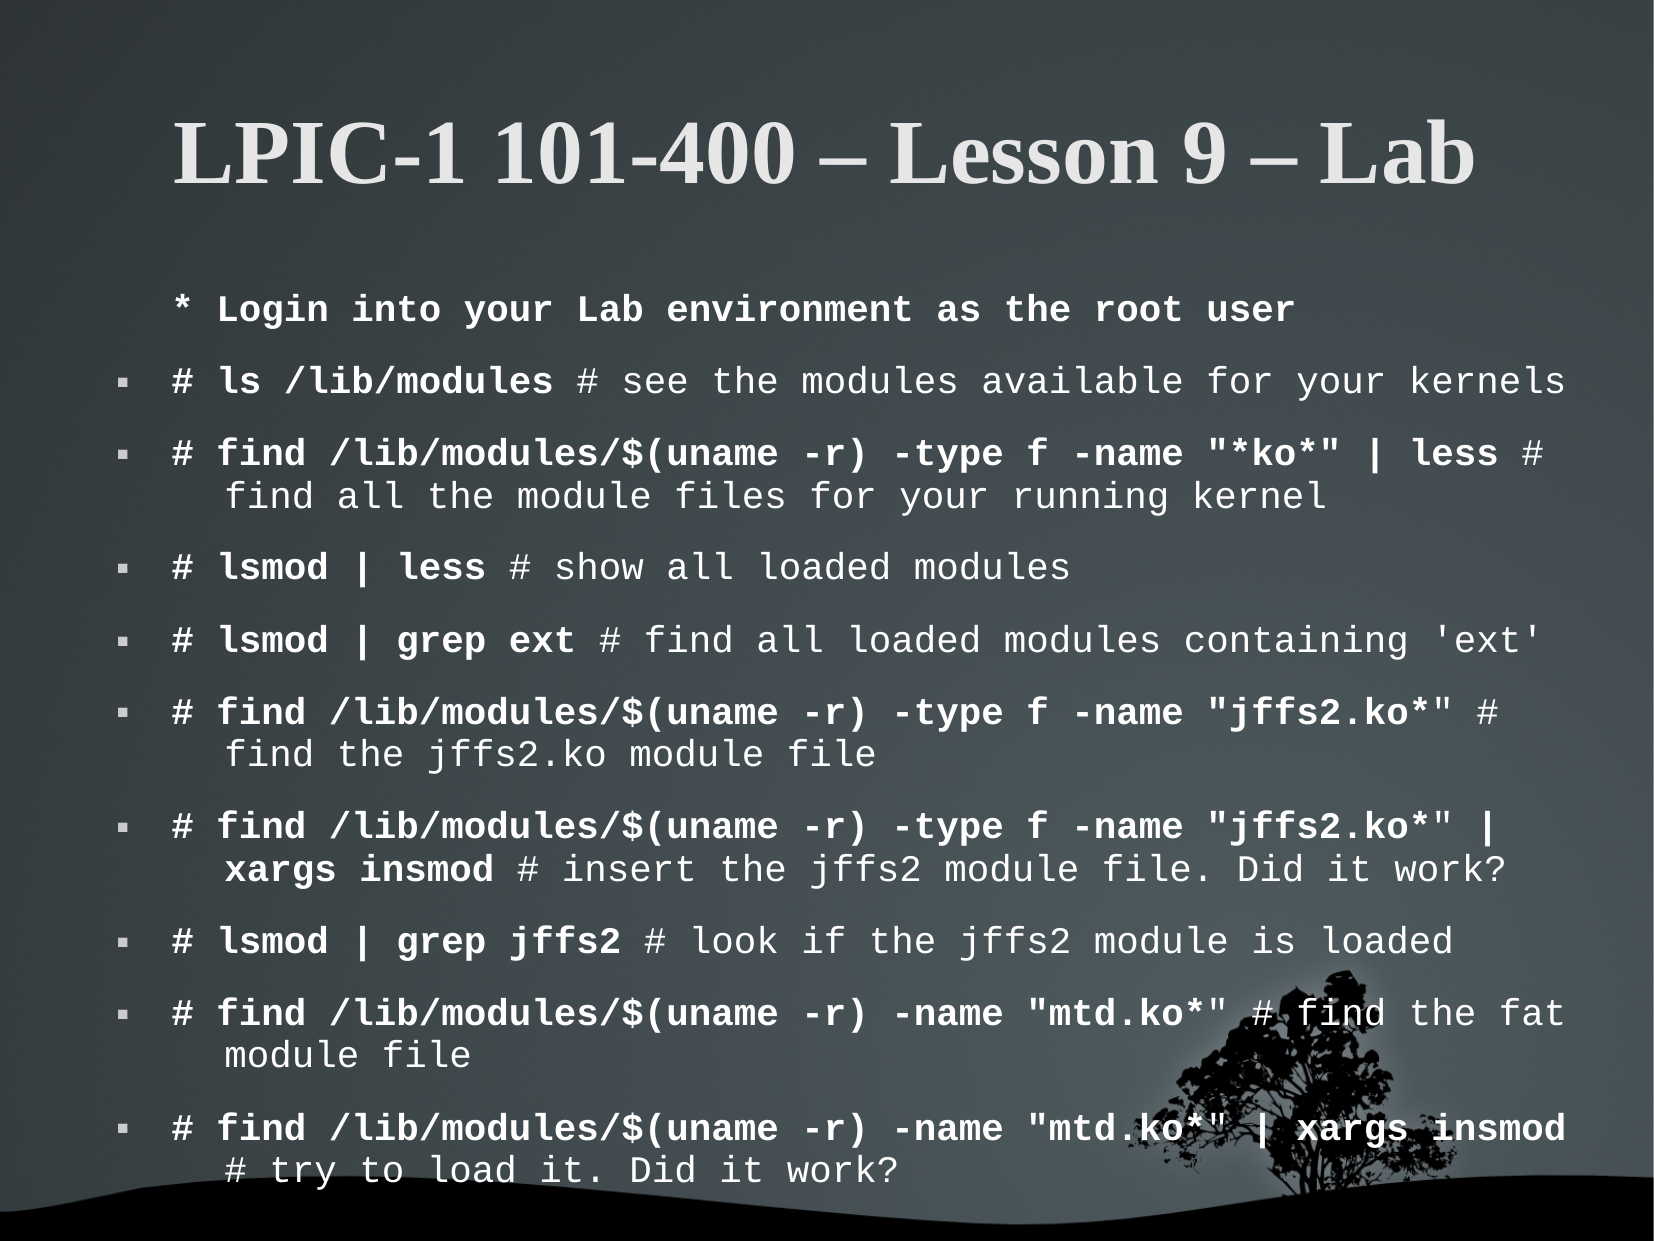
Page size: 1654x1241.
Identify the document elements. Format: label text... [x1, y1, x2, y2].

title LPIC-1 101-400 – Lesson 9 – Lab [82, 49, 1571, 257]
picture [0, 0, 1654, 1241]
list * Login into your Lab environment as the root user # ls /lib/modules # see the modules available for your kernels # find /lib/modules/$(uname -r) -type f -name "*ko*" | less # find all the module files for your running kernel # lsmod | less # show all loaded modules # lsmod | grep ext # find all loaded modules containing 'ext' # find /lib/modules/$(uname -r) -type f -name "jffs2.ko*" # find the jffs2.ko module file # find /lib/modules/$(uname -r) -type f -name "jffs2.ko*" | xargs insmod # insert the jffs2 module file. Did it work? # lsmod | grep jffs2 # look if the jffs2 module is loaded # find /lib/modules/$(uname -r) -name "mtd.ko*" # find the fat module file # find /lib/modules/$(uname -r) -name "mtd.ko*" | xargs insmod # try to load it. Did it work? [82, 290, 1571, 1109]
